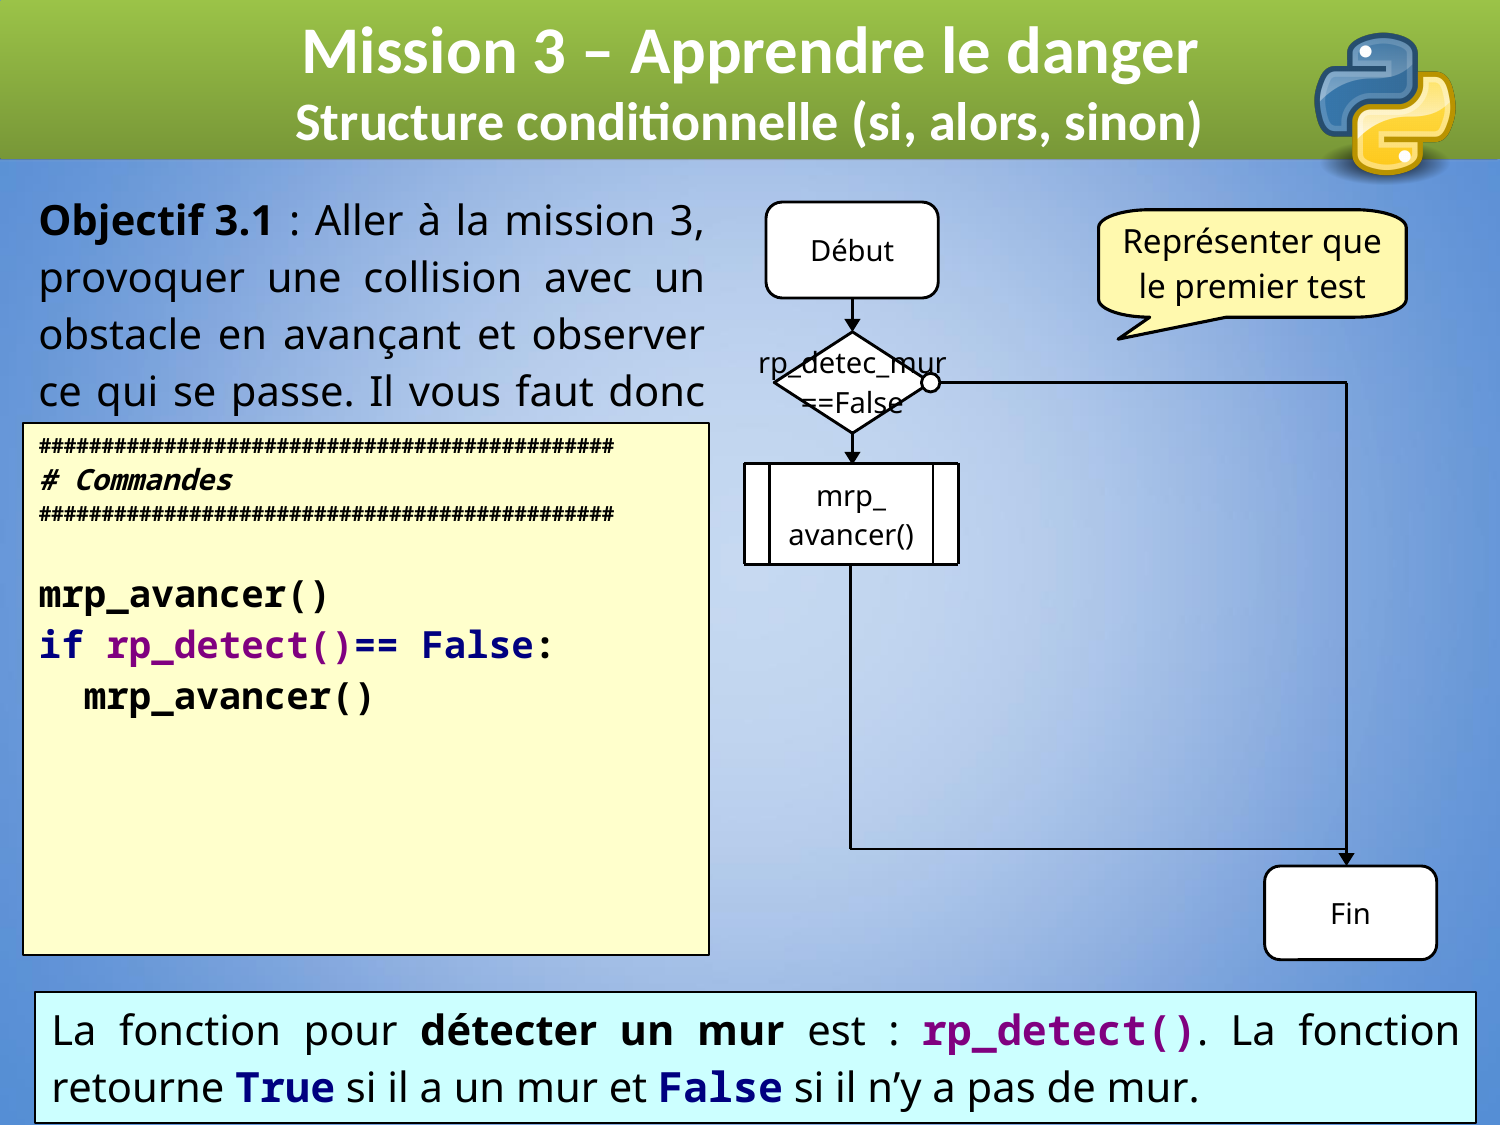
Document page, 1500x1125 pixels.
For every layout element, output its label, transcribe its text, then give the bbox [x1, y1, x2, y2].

text_box Objectif 3.1 : Aller à la mission 3, provoquer une collision avec un obstacle en avançant et observer ce qui se passe. Il vous faut donc sécuriser l’avance du robot. [23, 183, 721, 407]
text_box mrp_ avancer() [769, 463, 933, 566]
text_box ############################################## # Commandes ############################################## mrp_avancer() if rp_detect()== False: mrp_avancer() [23, 422, 709, 956]
text_box Représenter que le premier test [1098, 209, 1407, 340]
text_box La fonction pour détecter un mur est : rp_detect(). La fonction retourne True si il a un mur et False si il n’y a pas de mur. [35, 992, 1477, 1093]
text_box rp_detec_mur ==False [774, 332, 923, 433]
text_box [934, 465, 957, 563]
text_box Fin [1264, 865, 1437, 960]
text_box [921, 373, 940, 392]
text_box [746, 465, 768, 563]
text_box Mission 3 – Apprendre le danger Structure conditionnelle (si, alors, sinon) [0, 0, 1500, 159]
picture [0, 29, 1500, 1125]
text_box Début [766, 202, 939, 298]
